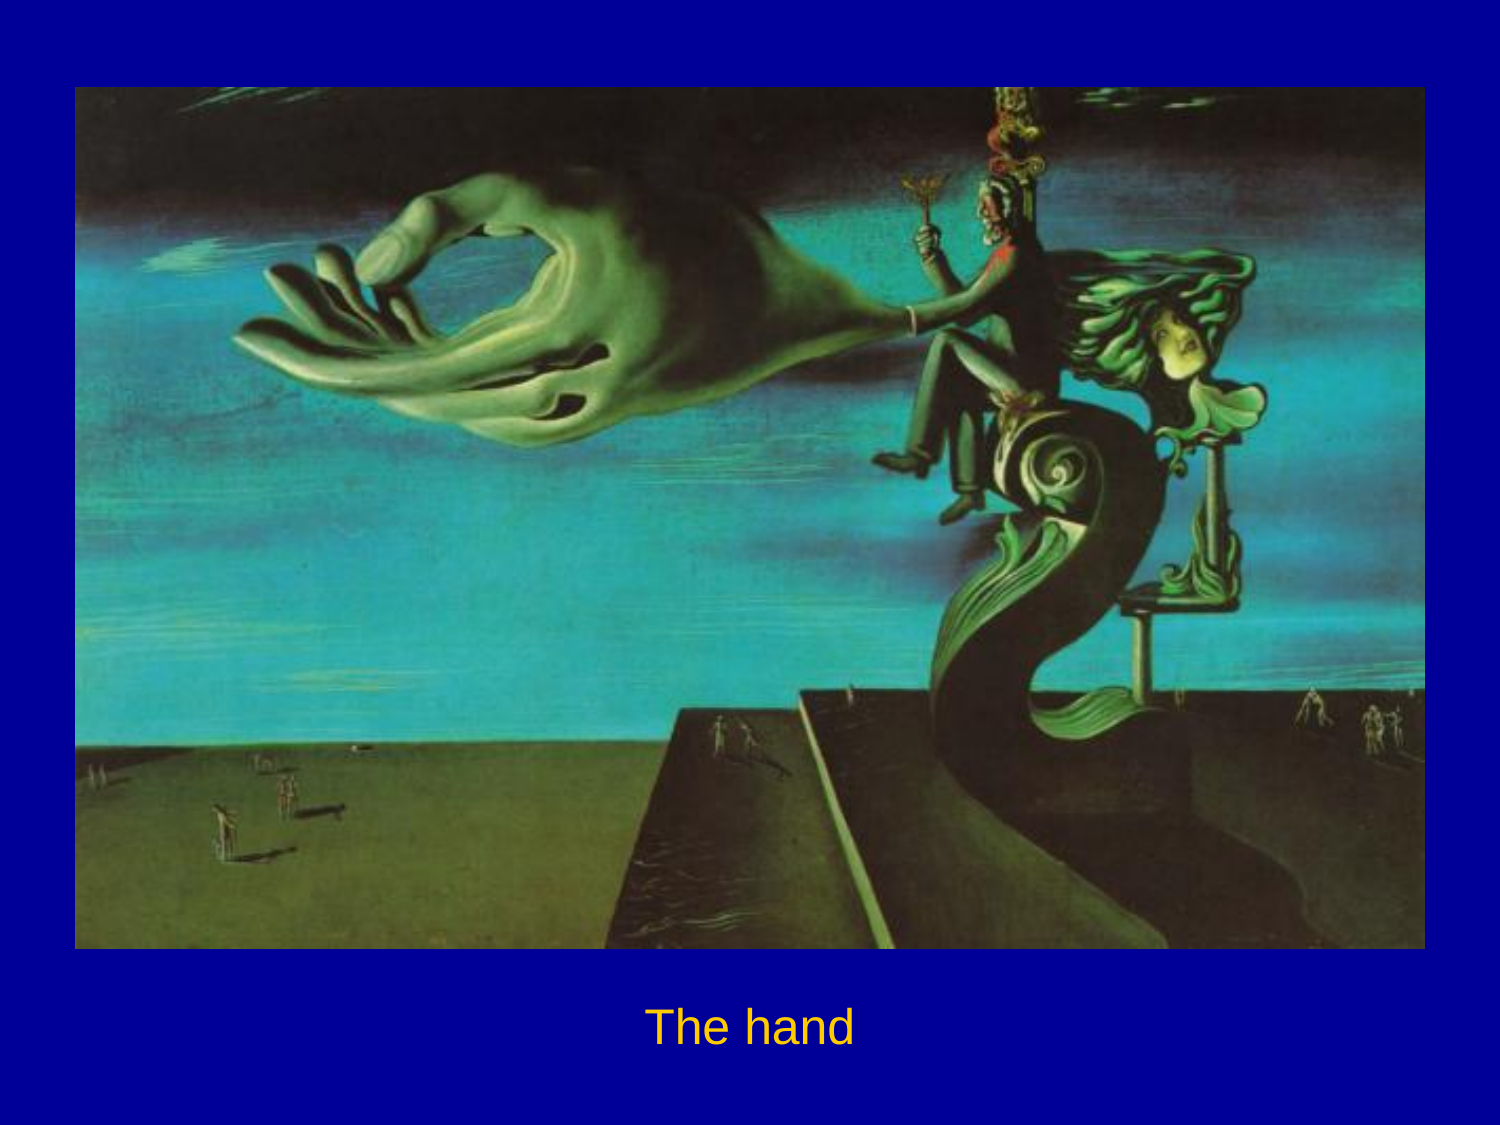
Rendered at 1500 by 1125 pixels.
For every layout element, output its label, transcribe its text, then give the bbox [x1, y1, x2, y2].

picture [75, 87, 1425, 949]
text_box The hand [74, 987, 1425, 1063]
